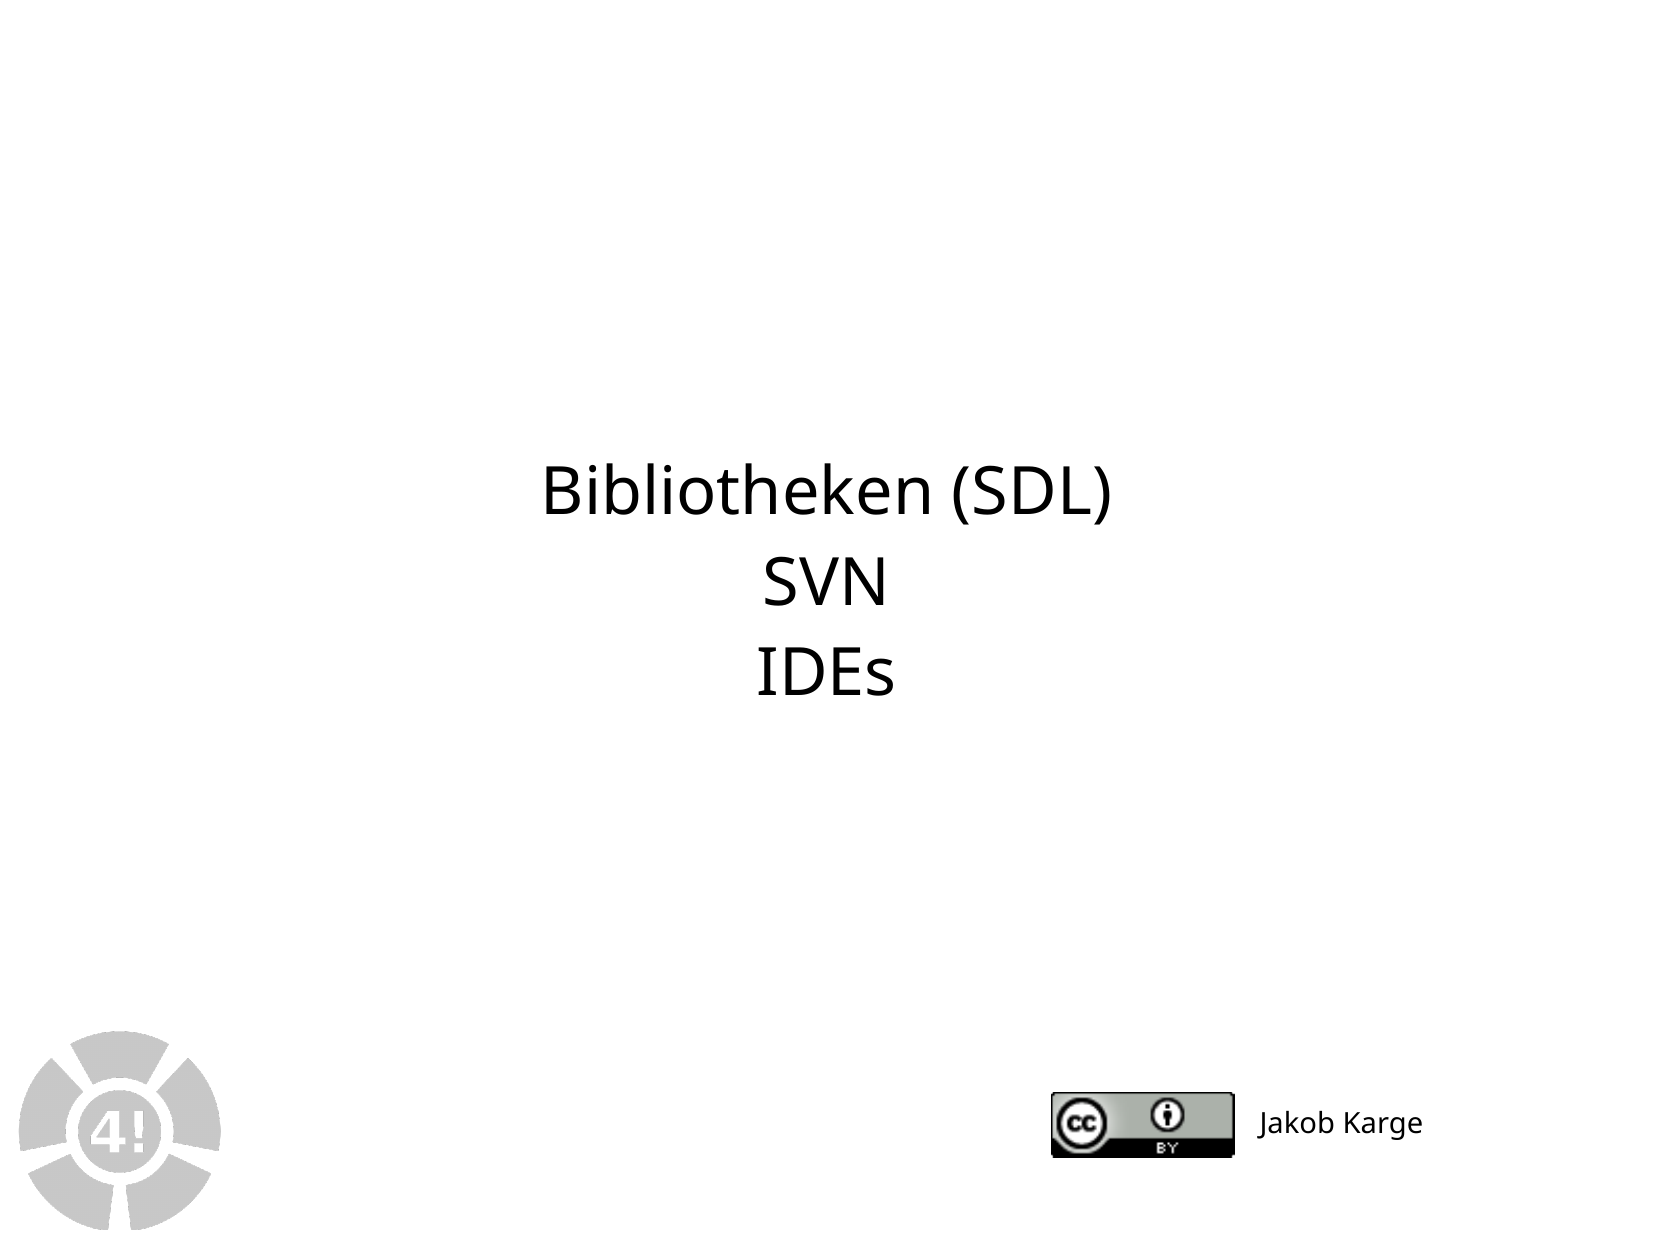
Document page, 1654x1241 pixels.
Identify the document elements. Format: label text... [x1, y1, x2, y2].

picture [11, 1031, 226, 1230]
subtitle Bibliotheken (SDL) SVN IDEs [82, 49, 1571, 1109]
picture [1051, 1092, 1235, 1158]
text_box Jakob Karge [1244, 1095, 1519, 1158]
